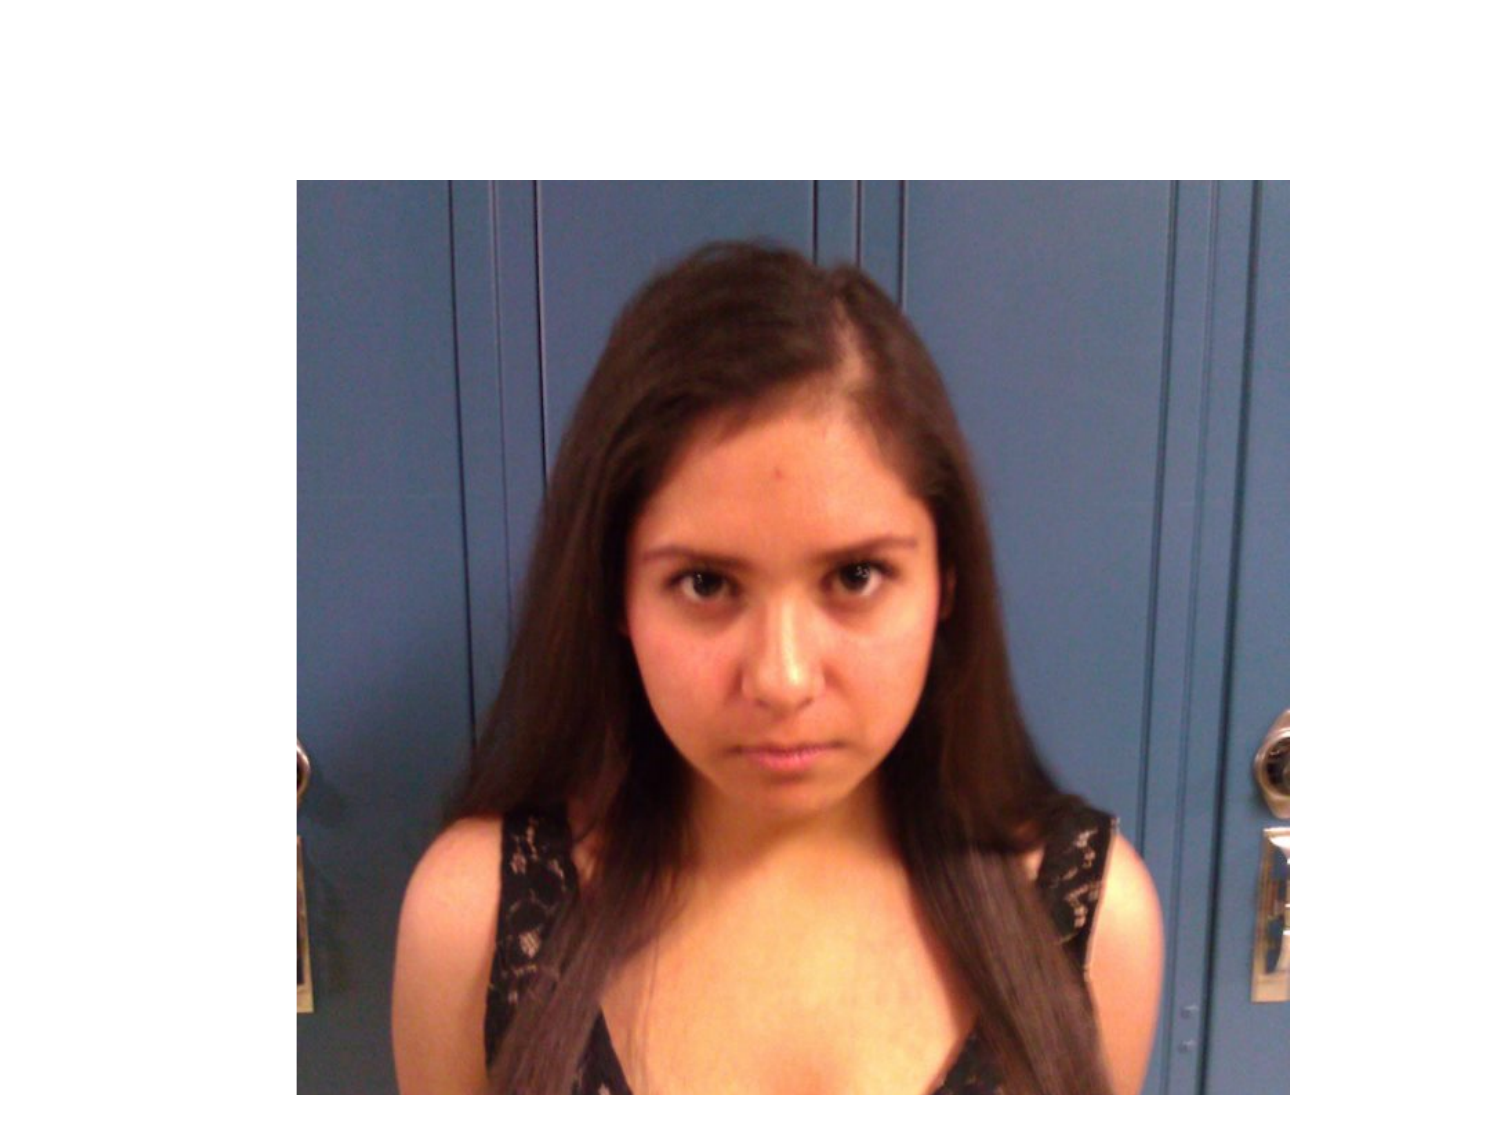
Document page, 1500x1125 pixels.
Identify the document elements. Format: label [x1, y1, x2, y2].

picture [296, 179, 1290, 1095]
